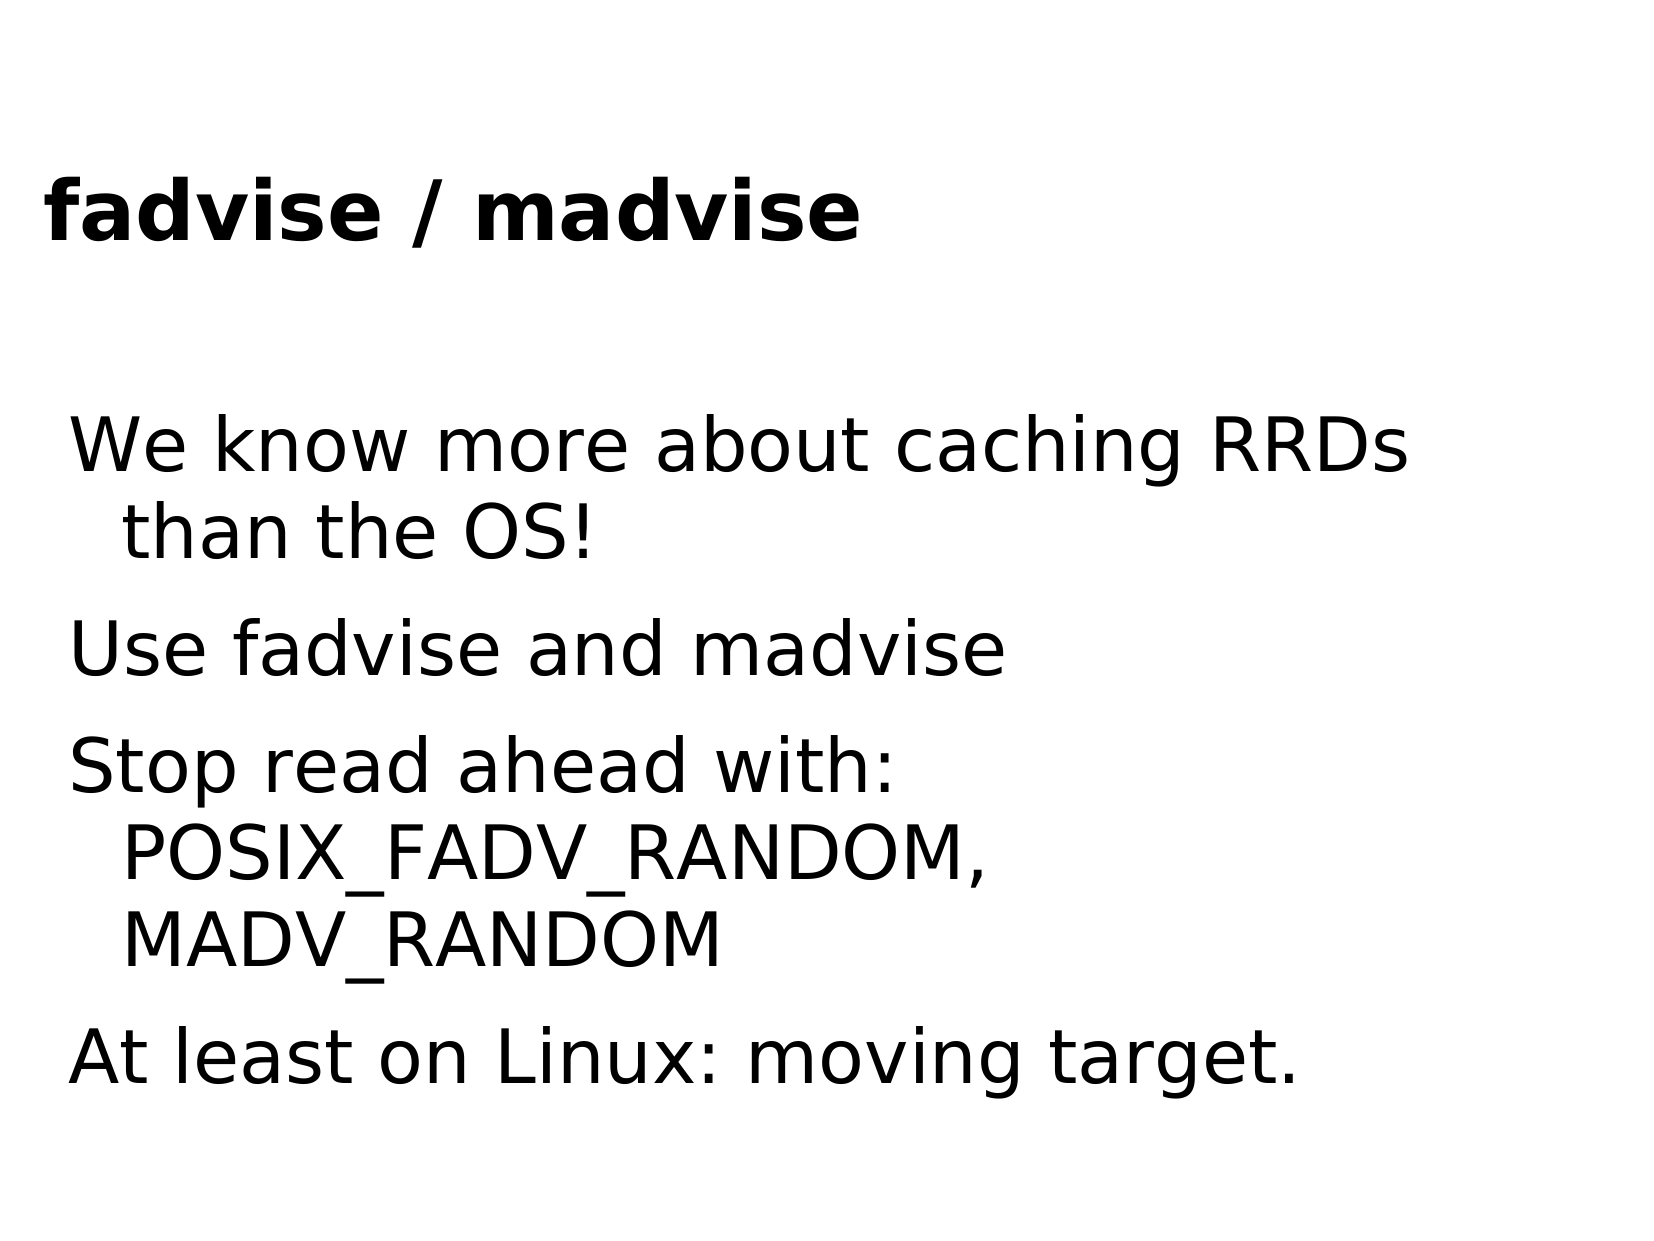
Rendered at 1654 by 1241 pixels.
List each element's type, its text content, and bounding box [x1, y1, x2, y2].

title fadvise / madvise [43, 144, 1581, 280]
list We know more about caching RRDs than the OS! Use fadvise and madvise Stop read ahead with: POSIX_FADV_RANDOM, MADV_RANDOM At least on Linux: moving target. [50, 401, 1571, 1102]
